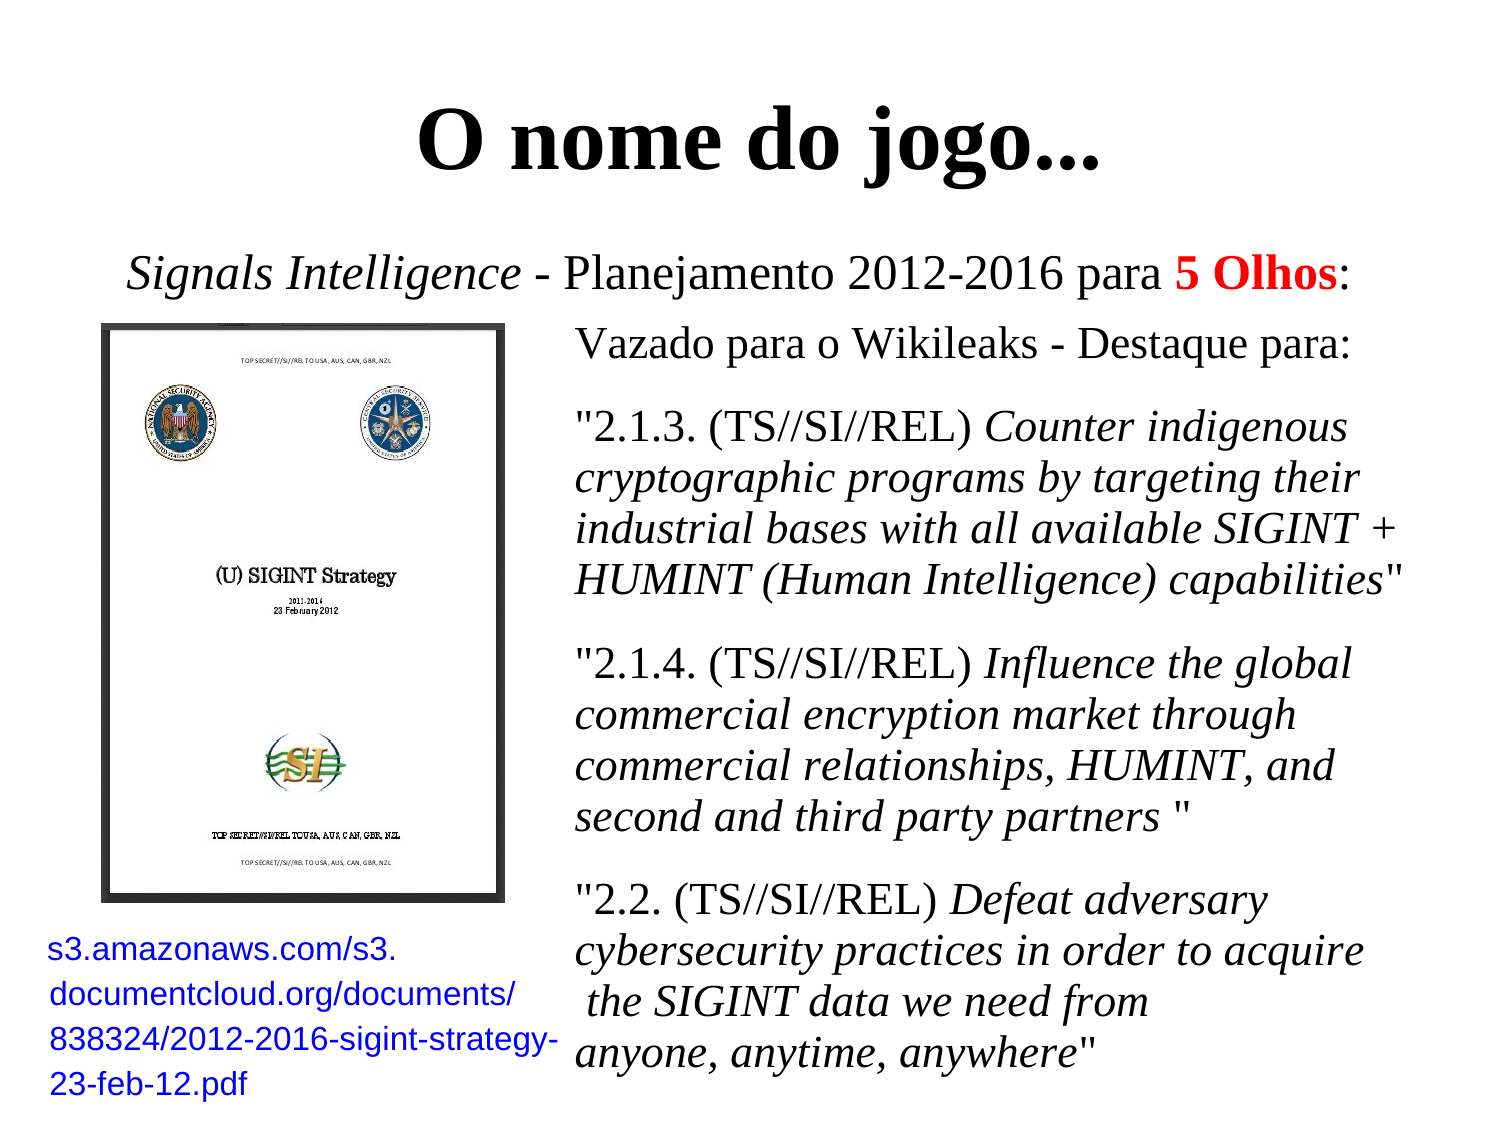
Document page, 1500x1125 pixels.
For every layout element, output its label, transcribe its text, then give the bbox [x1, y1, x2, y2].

text_box s3.amazonaws.com/s3. documentcloud.org/documents/ 838324/2012-2016-sigint-strategy- 23-feb-12.pdf [47, 922, 575, 1103]
text_box Signals Intelligence - Planejamento 2012-2016 para 5 Olhos: [126, 234, 1365, 301]
text_box Vazado para o Wikileaks - Destaque para: "2.1.3. (TS//SI//REL) Counter indigenous cryptographic programs by targeting their industrial bases with all available SIGINT + HUMINT (Human Intelligence) capabilities" "2.1.4. (TS//SI//REL) Influence the global commercial encryption market through commercial relationships, HUMINT, and second and third party partners " "2.2. (TS//SI//REL) Defeat adversary cybersecurity practices in order to acquire the SIGINT data we need from anyone, anytime, anywhere" [574, 317, 1413, 1078]
picture [101, 323, 505, 903]
title O nome do jogo... [81, 63, 1438, 214]
